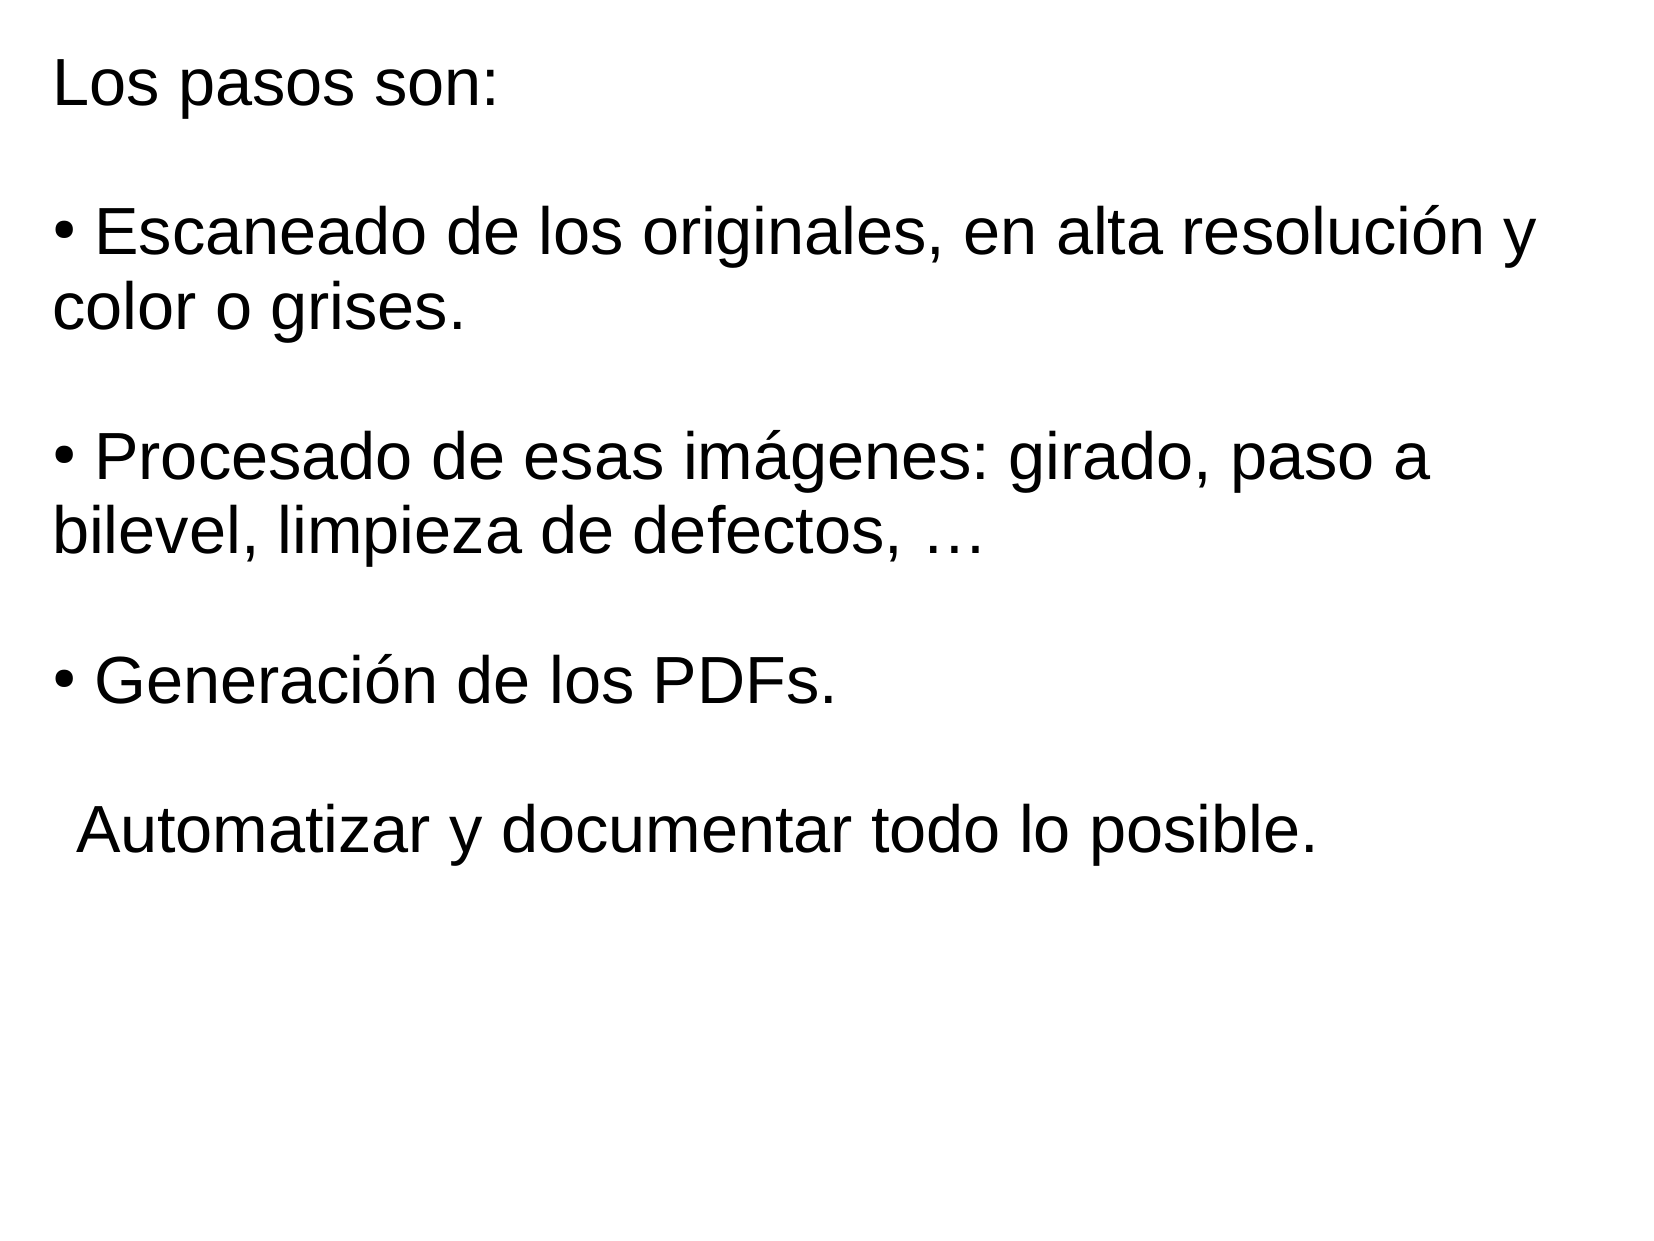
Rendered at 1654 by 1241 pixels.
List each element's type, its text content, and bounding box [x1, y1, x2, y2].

text_box Los pasos son: Escaneado de los originales, en alta resolución y color o grises. Procesado de esas imágenes: girado, paso a bilevel, limpieza de defectos, … Generación de los PDFs. Automatizar y documentar todo lo posible. [37, 37, 1613, 911]
